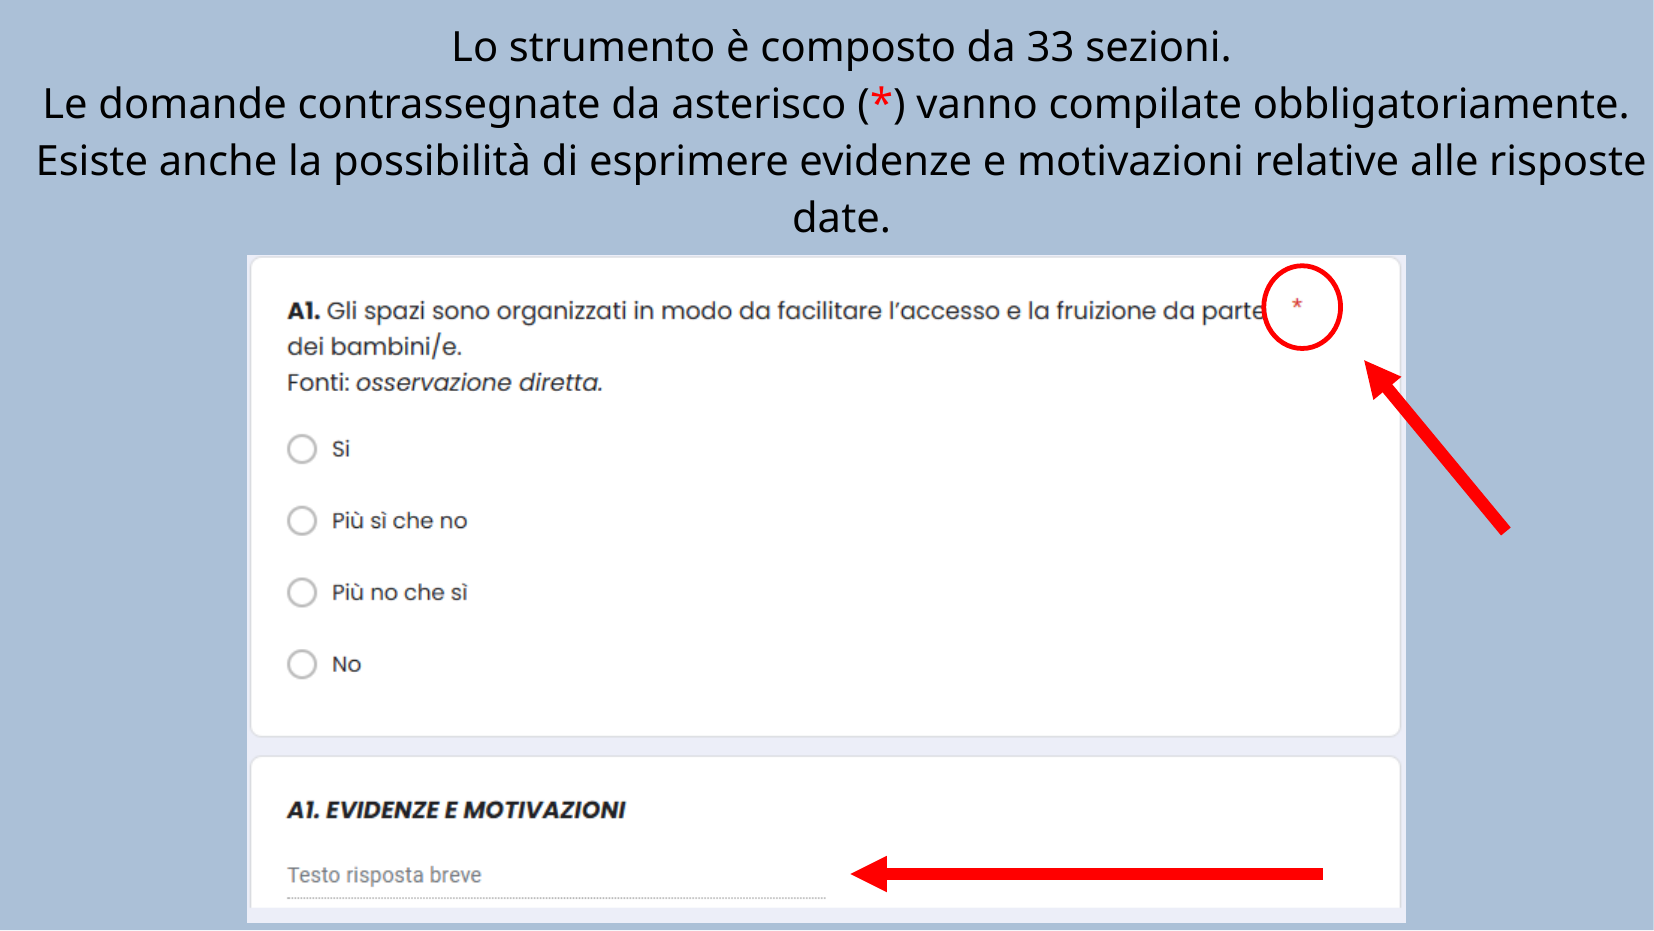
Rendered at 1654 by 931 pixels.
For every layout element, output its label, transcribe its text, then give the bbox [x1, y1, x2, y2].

picture [247, 255, 1406, 923]
title Lo strumento è composto da 33 sezioni. Le domande contrassegnate da asterisco (*) vanno compilate obbligatoriamente. Esiste anche la possibilità di esprimere evidenze e motivazioni relative alle risposte date. [0, 9, 1654, 253]
